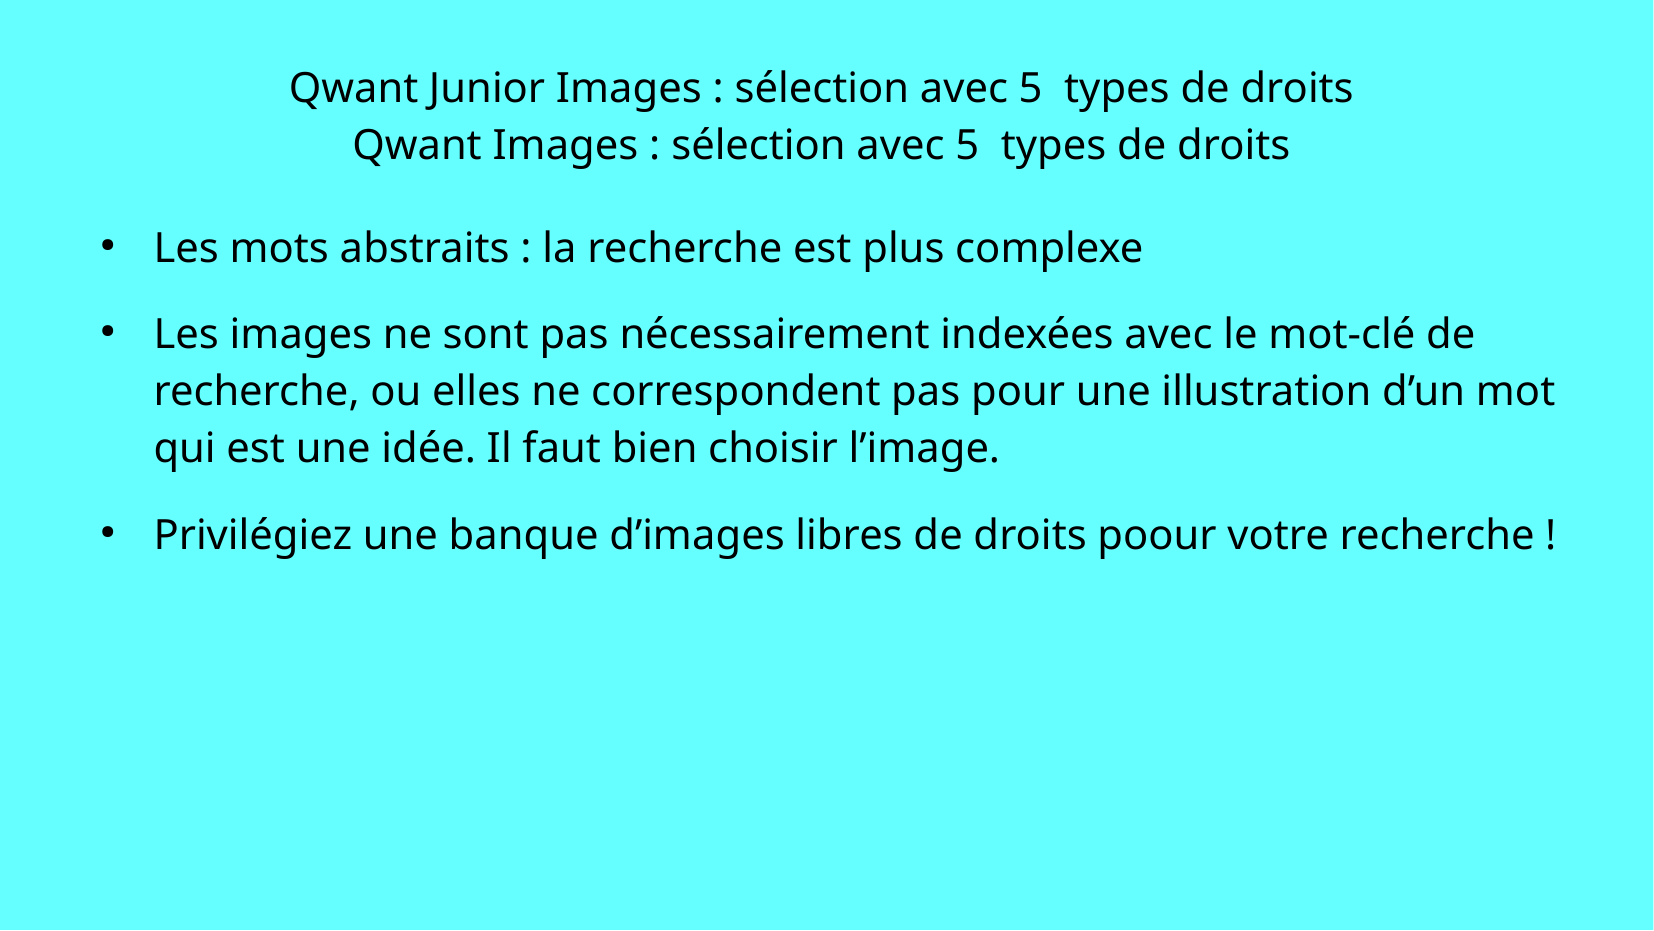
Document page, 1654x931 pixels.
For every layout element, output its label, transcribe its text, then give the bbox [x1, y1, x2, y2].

list Les mots abstraits : la recherche est plus complexe Les images ne sont pas nécessairement indexées avec le mot-clé de recherche, ou elles ne correspondent pas pour une illustration d’un mot qui est une idée. Il faut bien choisir l’image. Privilégiez une banque d’images libres de droits poour votre recherche ! [82, 217, 1571, 758]
title Qwant Junior Images : sélection avec 5 types de droits Qwant Images : sélection avec 5 types de droits [82, 37, 1571, 193]
